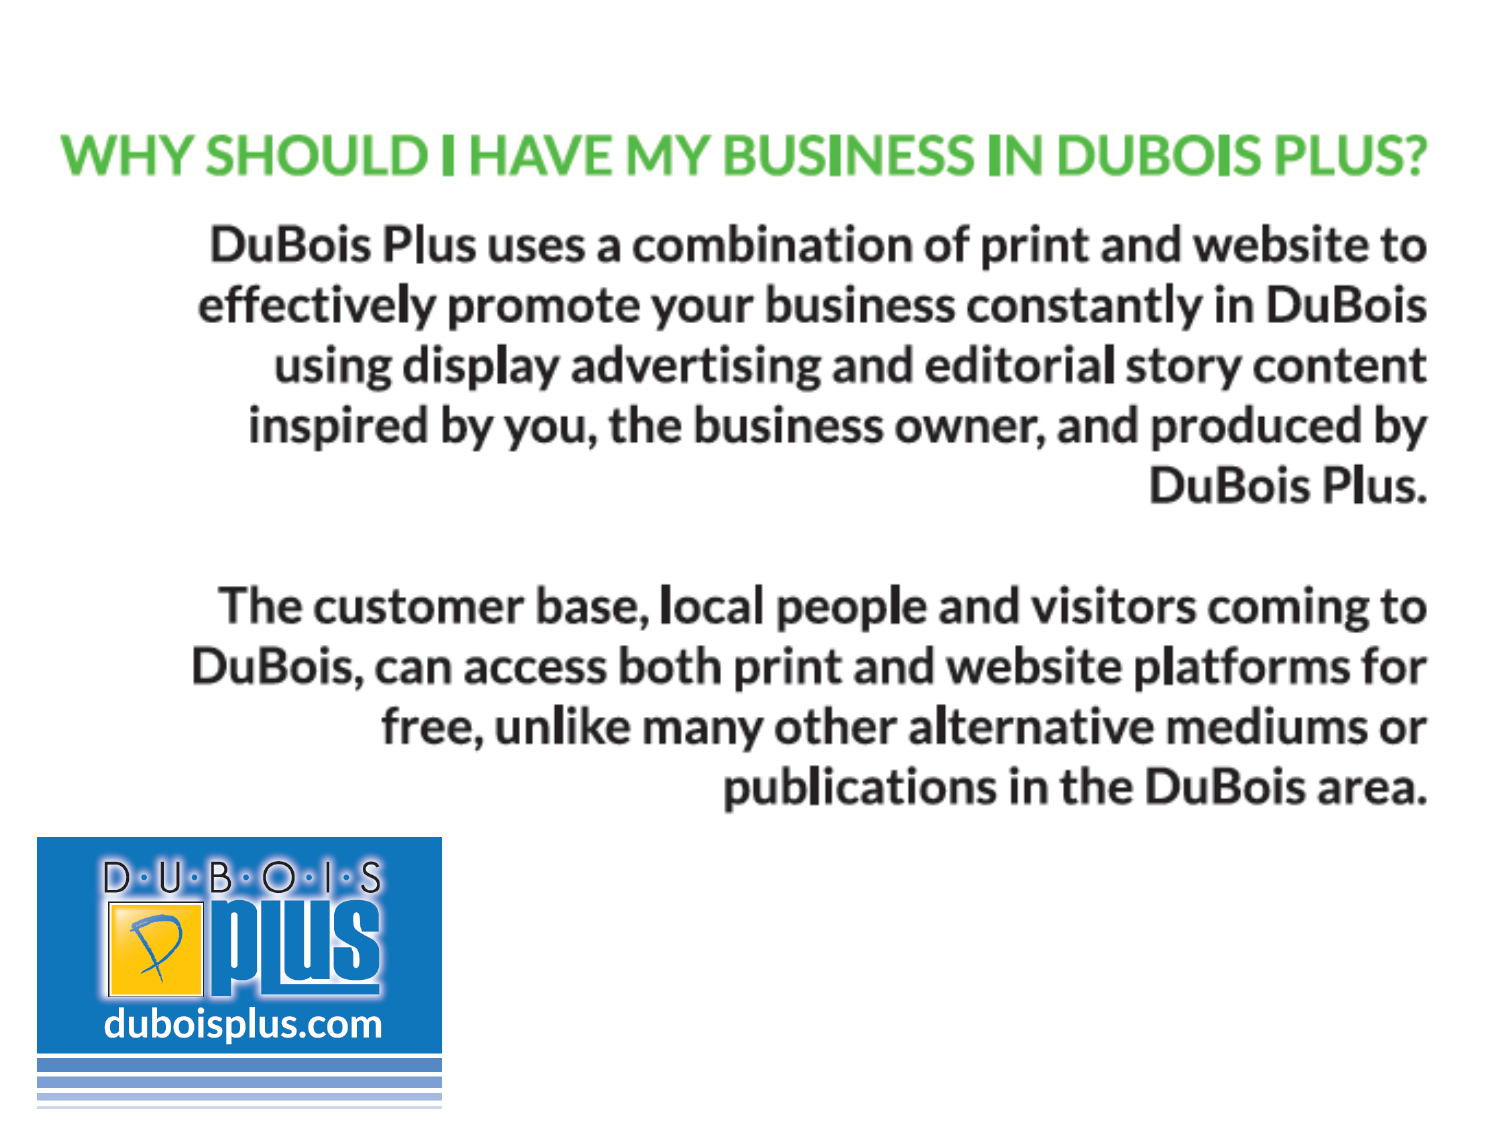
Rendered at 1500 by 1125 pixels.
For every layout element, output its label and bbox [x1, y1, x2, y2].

picture [37, 109, 1451, 835]
picture [37, 837, 442, 1112]
